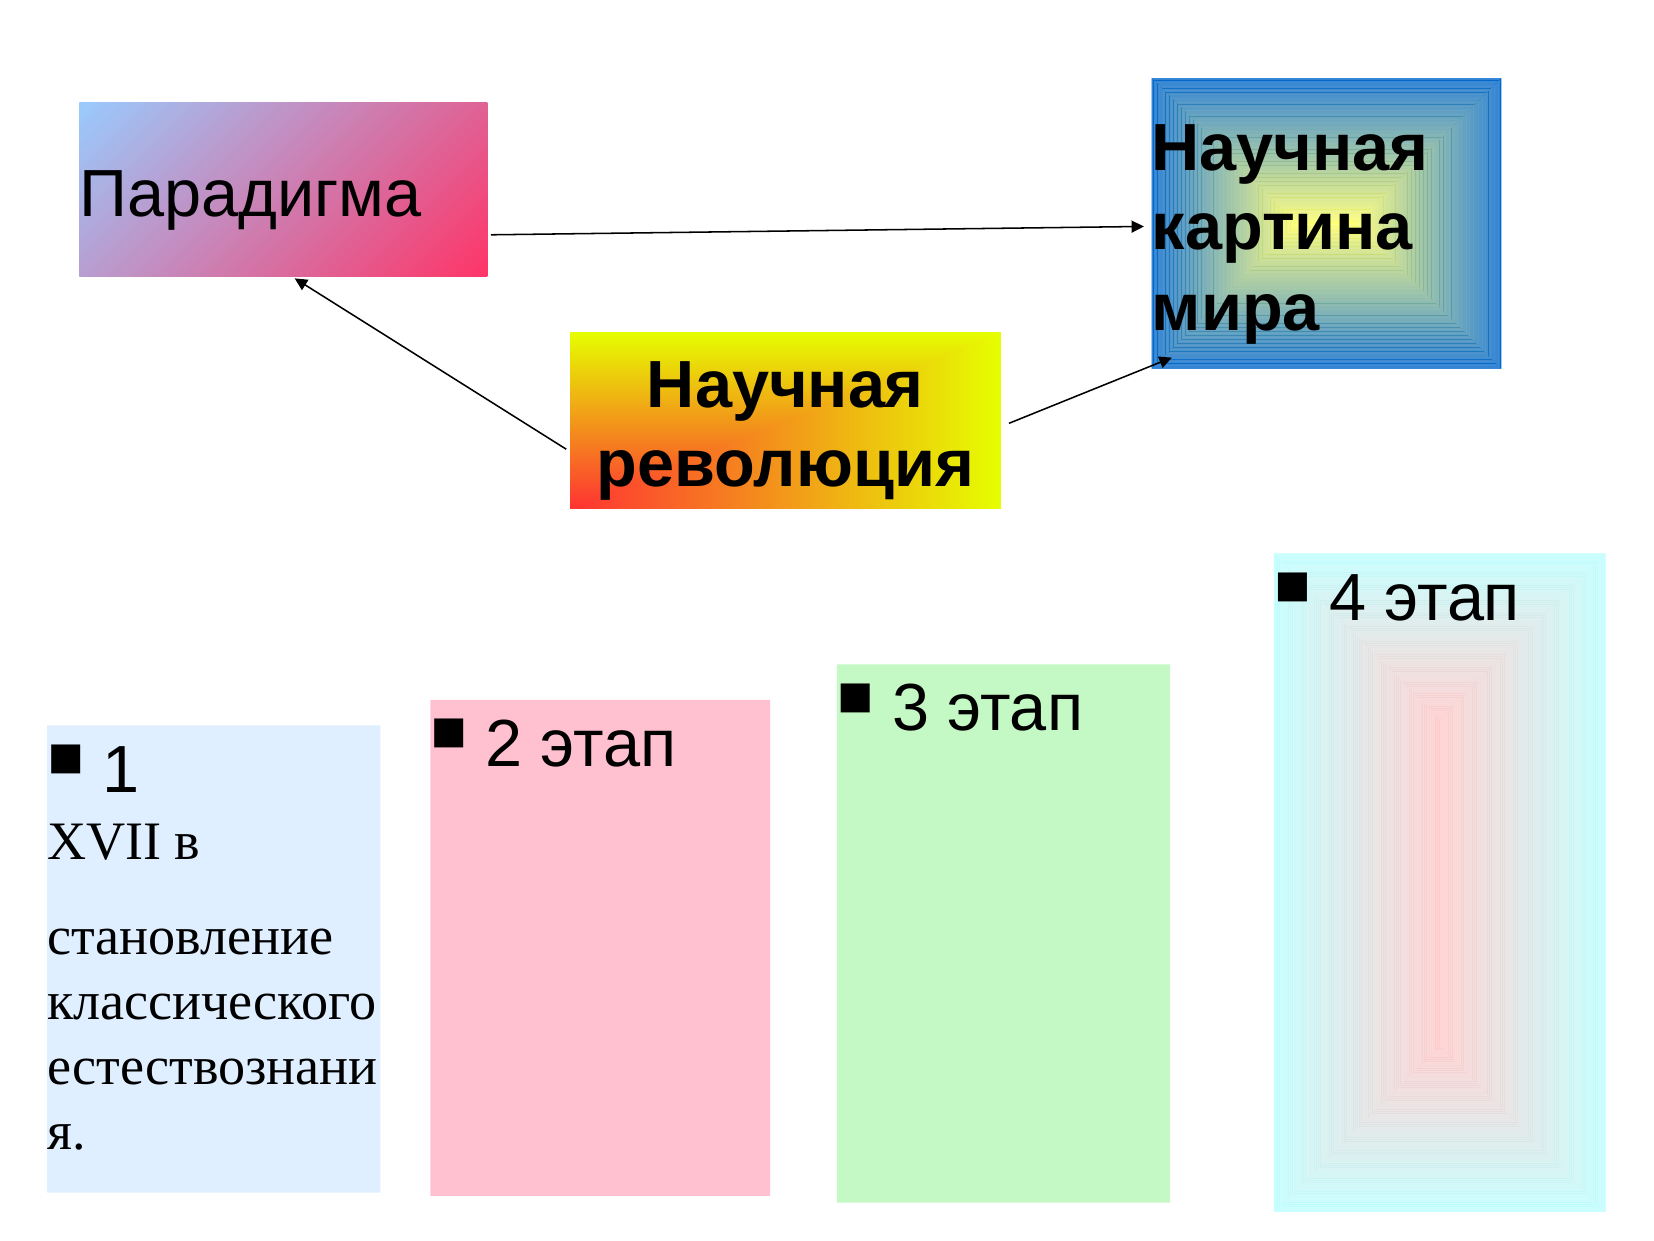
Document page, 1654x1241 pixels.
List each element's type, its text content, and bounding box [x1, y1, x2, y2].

title Научная революция [570, 332, 1001, 509]
text_box Парадигма [79, 102, 488, 277]
text_box 2 этап [430, 699, 771, 1196]
list 1 XVII в становление классического естествознания. [47, 725, 381, 1193]
list 4 этап [1273, 553, 1606, 1212]
text_box Научная картина мира [1151, 78, 1502, 369]
text_box 3 этап [836, 664, 1171, 1203]
